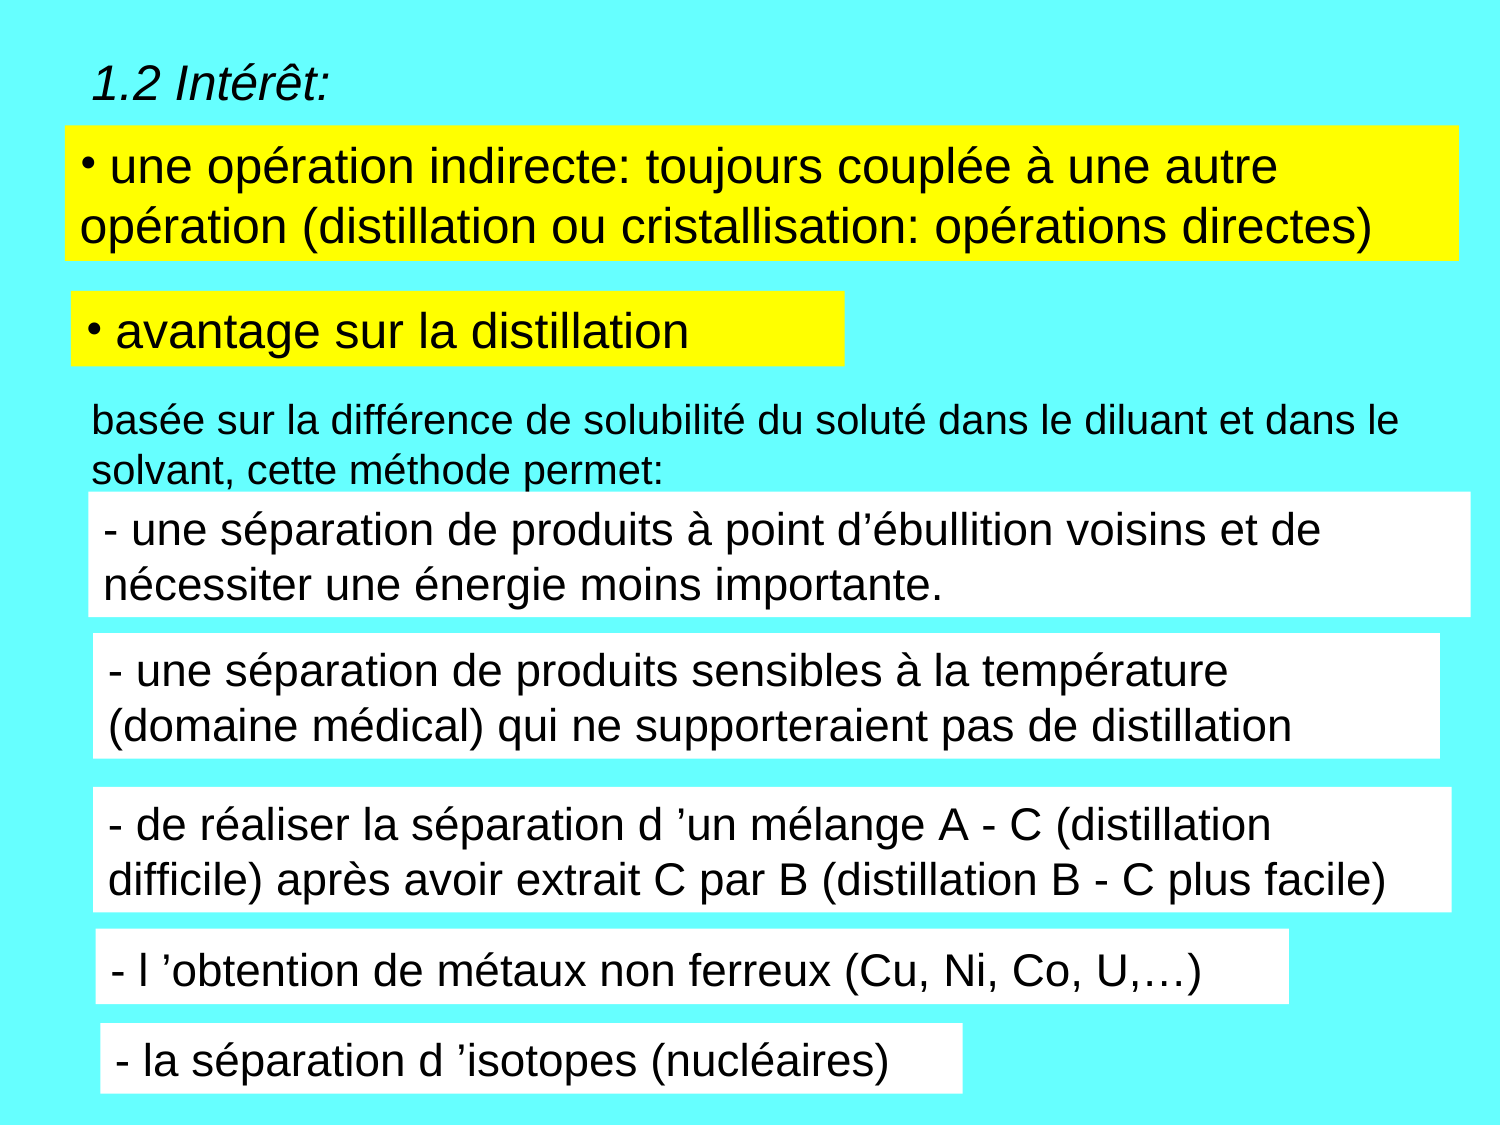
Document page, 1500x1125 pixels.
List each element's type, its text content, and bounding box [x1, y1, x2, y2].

text_box - la séparation d ’isotopes (nucléaires) [100, 1023, 963, 1094]
text_box basée sur la différence de solubilité du soluté dans le diluant et dans le solvant, cette méthode permet: [76, 385, 1436, 501]
text_box - l ’obtention de métaux non ferreux (Cu, Ni, Co, U,…) [95, 928, 1289, 1005]
text_box - une séparation de produits à point d’ébullition voisins et de nécessiter une énergie moins importante. [88, 491, 1471, 618]
text_box une opération indirecte: toujours couplée à une autre opération (distillation ou cristallisation: opérations directes) [64, 125, 1459, 261]
text_box 1.2 Intérêt: [76, 42, 786, 119]
text_box avantage sur la distillation [70, 290, 845, 367]
text_box - de réaliser la séparation d ’un mélange A - C (distillation difficile) après avoir extrait C par B (distillation B - C plus facile) [93, 786, 1452, 913]
text_box - une séparation de produits sensibles à la température (domaine médical) qui ne supporteraient pas de distillation [93, 633, 1440, 759]
